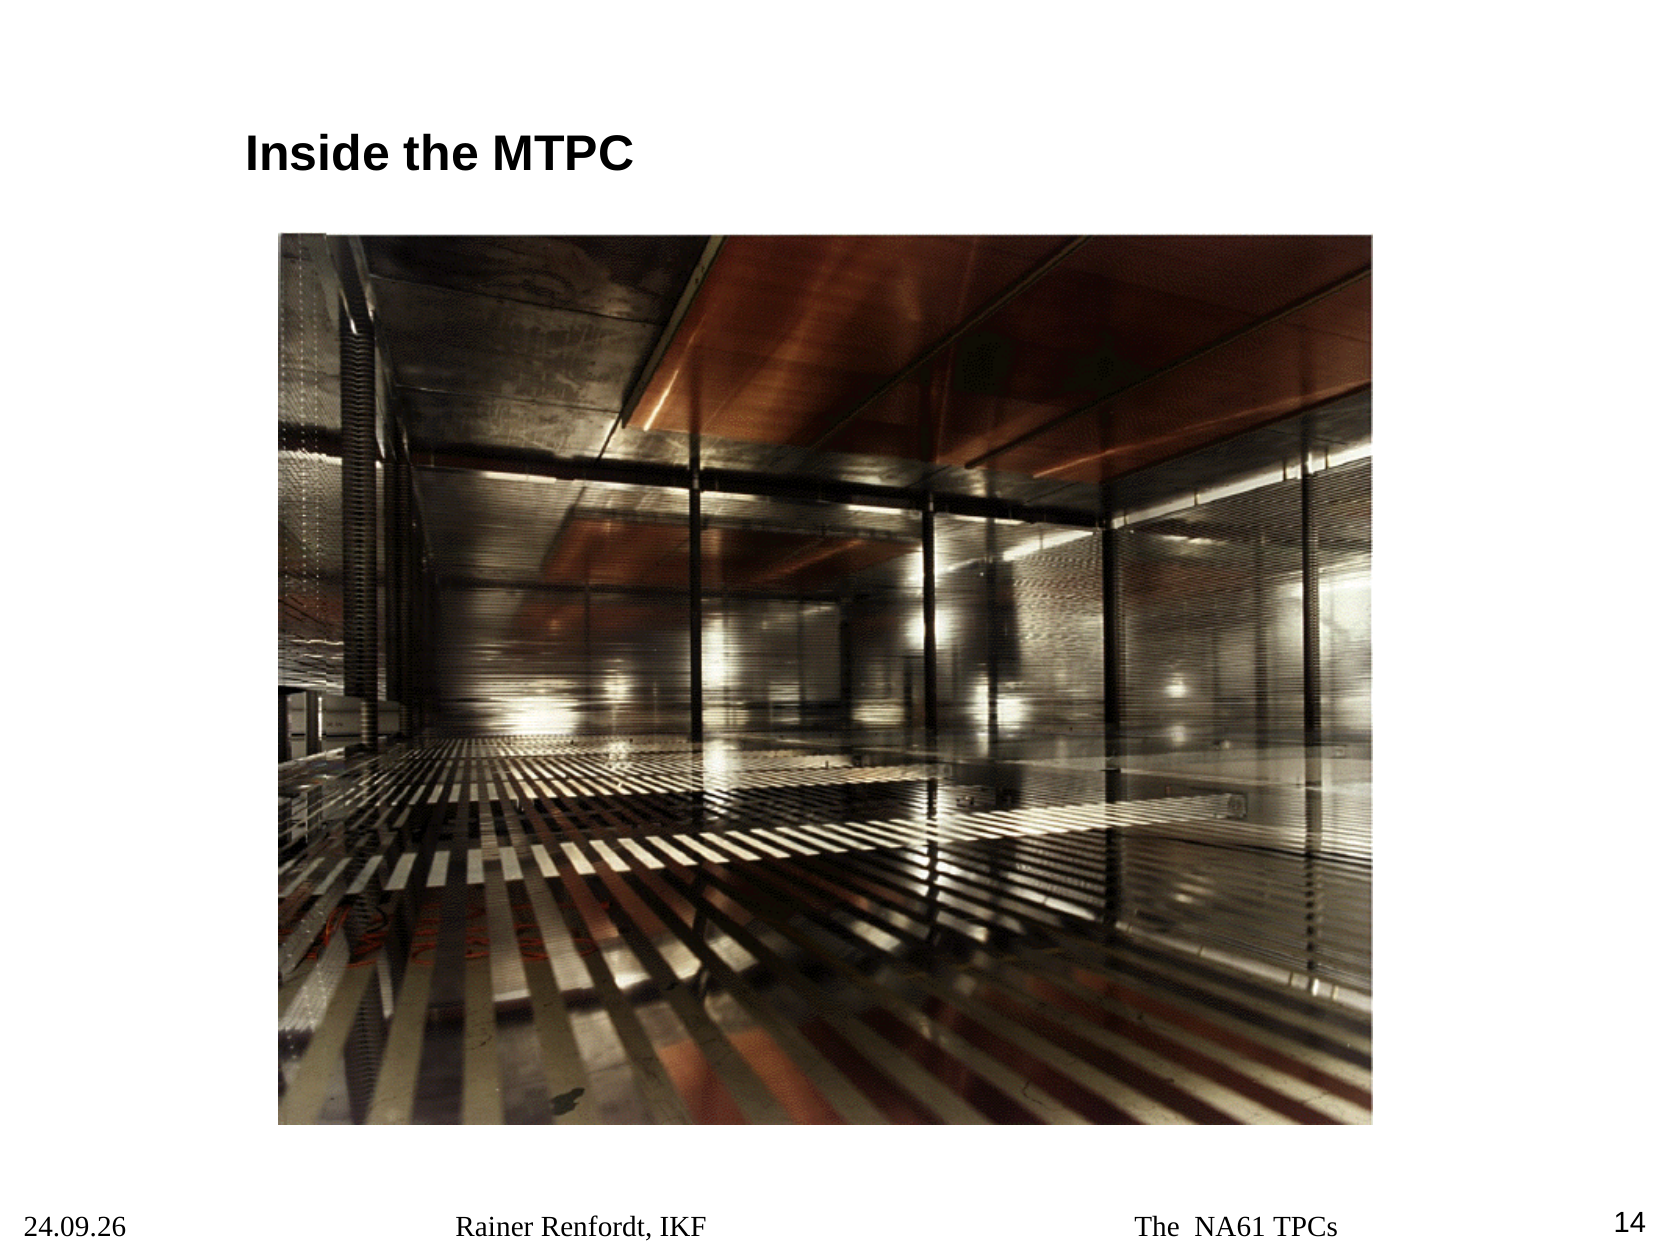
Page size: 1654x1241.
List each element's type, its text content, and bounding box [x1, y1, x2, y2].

text_box Inside the MTPC [230, 118, 650, 190]
picture [278, 232, 1373, 1125]
